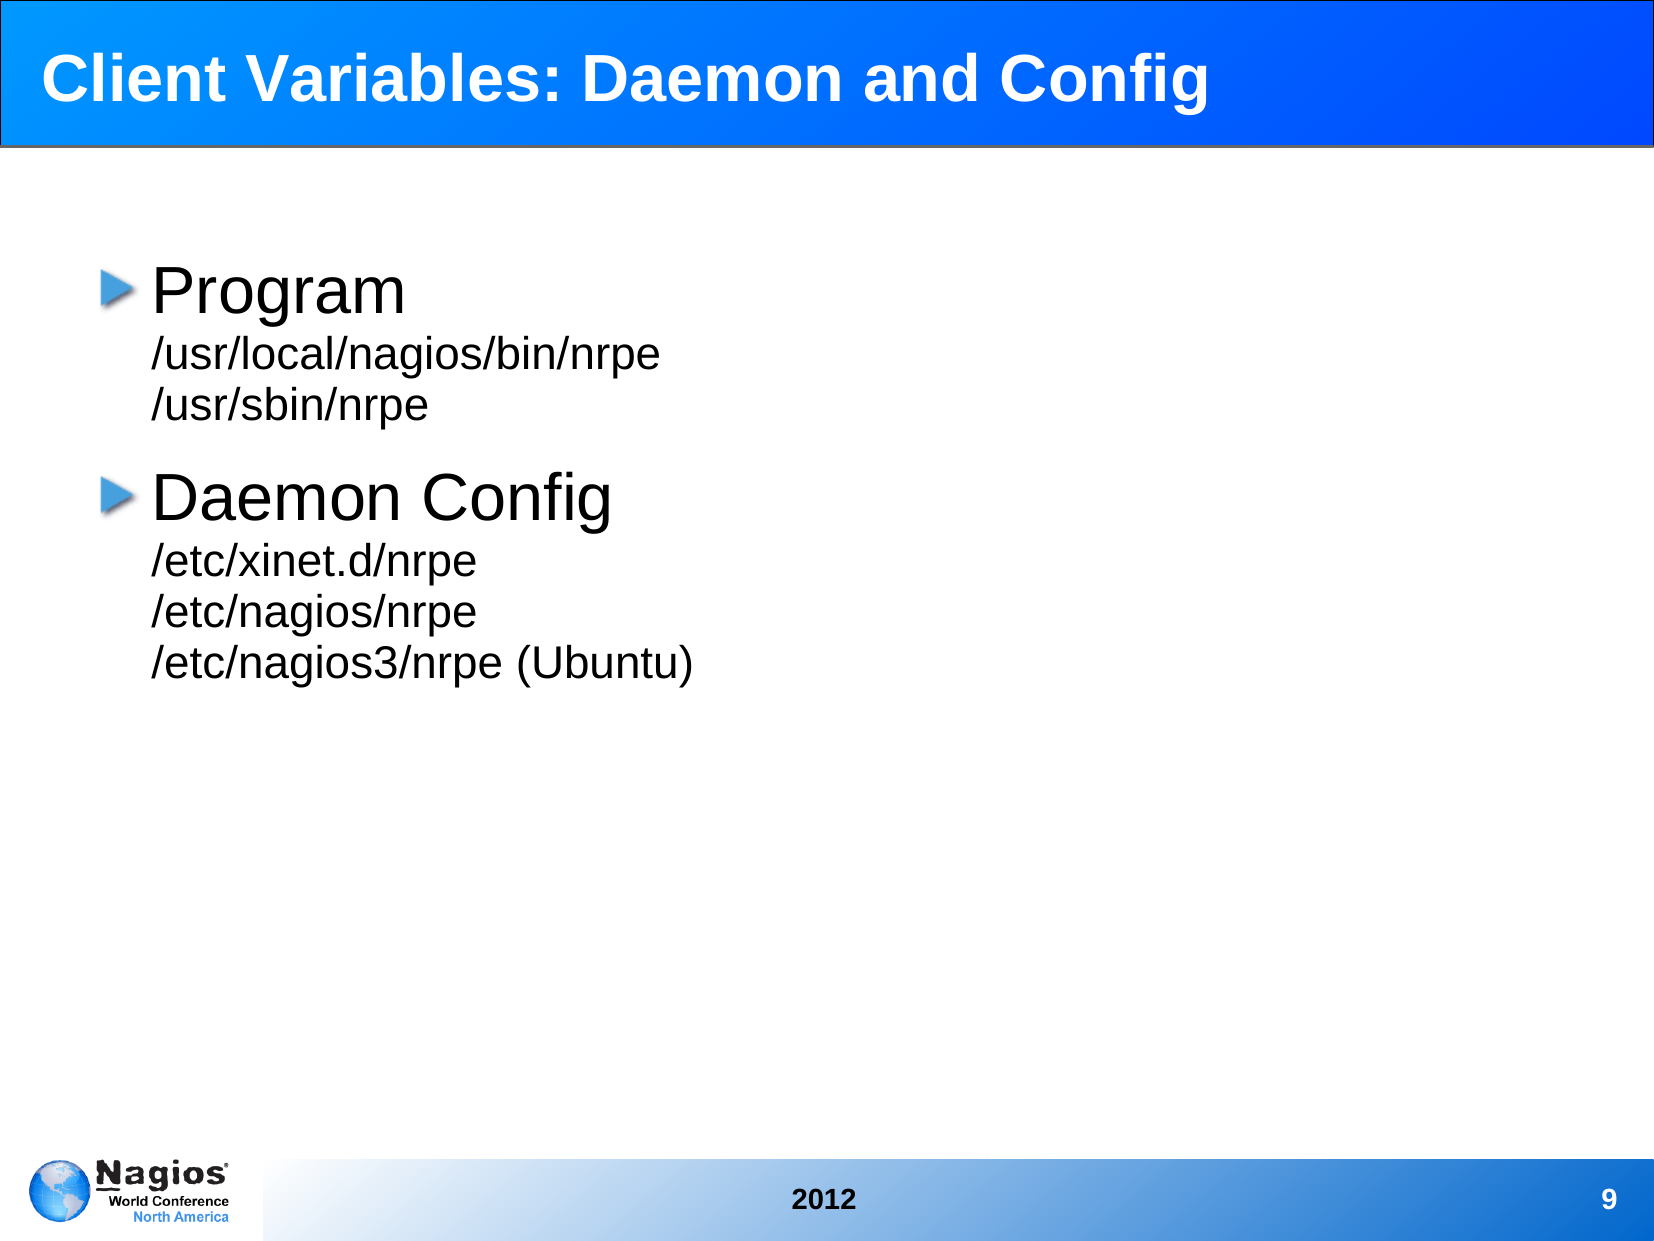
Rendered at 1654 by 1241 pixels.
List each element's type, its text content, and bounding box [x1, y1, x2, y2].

picture [29, 1159, 229, 1235]
list Program /usr/local/nagios/bin/nrpe /usr/sbin/nrpe Daemon Config /etc/xinet.d/nrpe /etc/nagios/nrpe /etc/nagios3/nrpe (Ubuntu) [80, 253, 1599, 1072]
title Client Variables: Daemon and Config [41, 29, 1248, 127]
